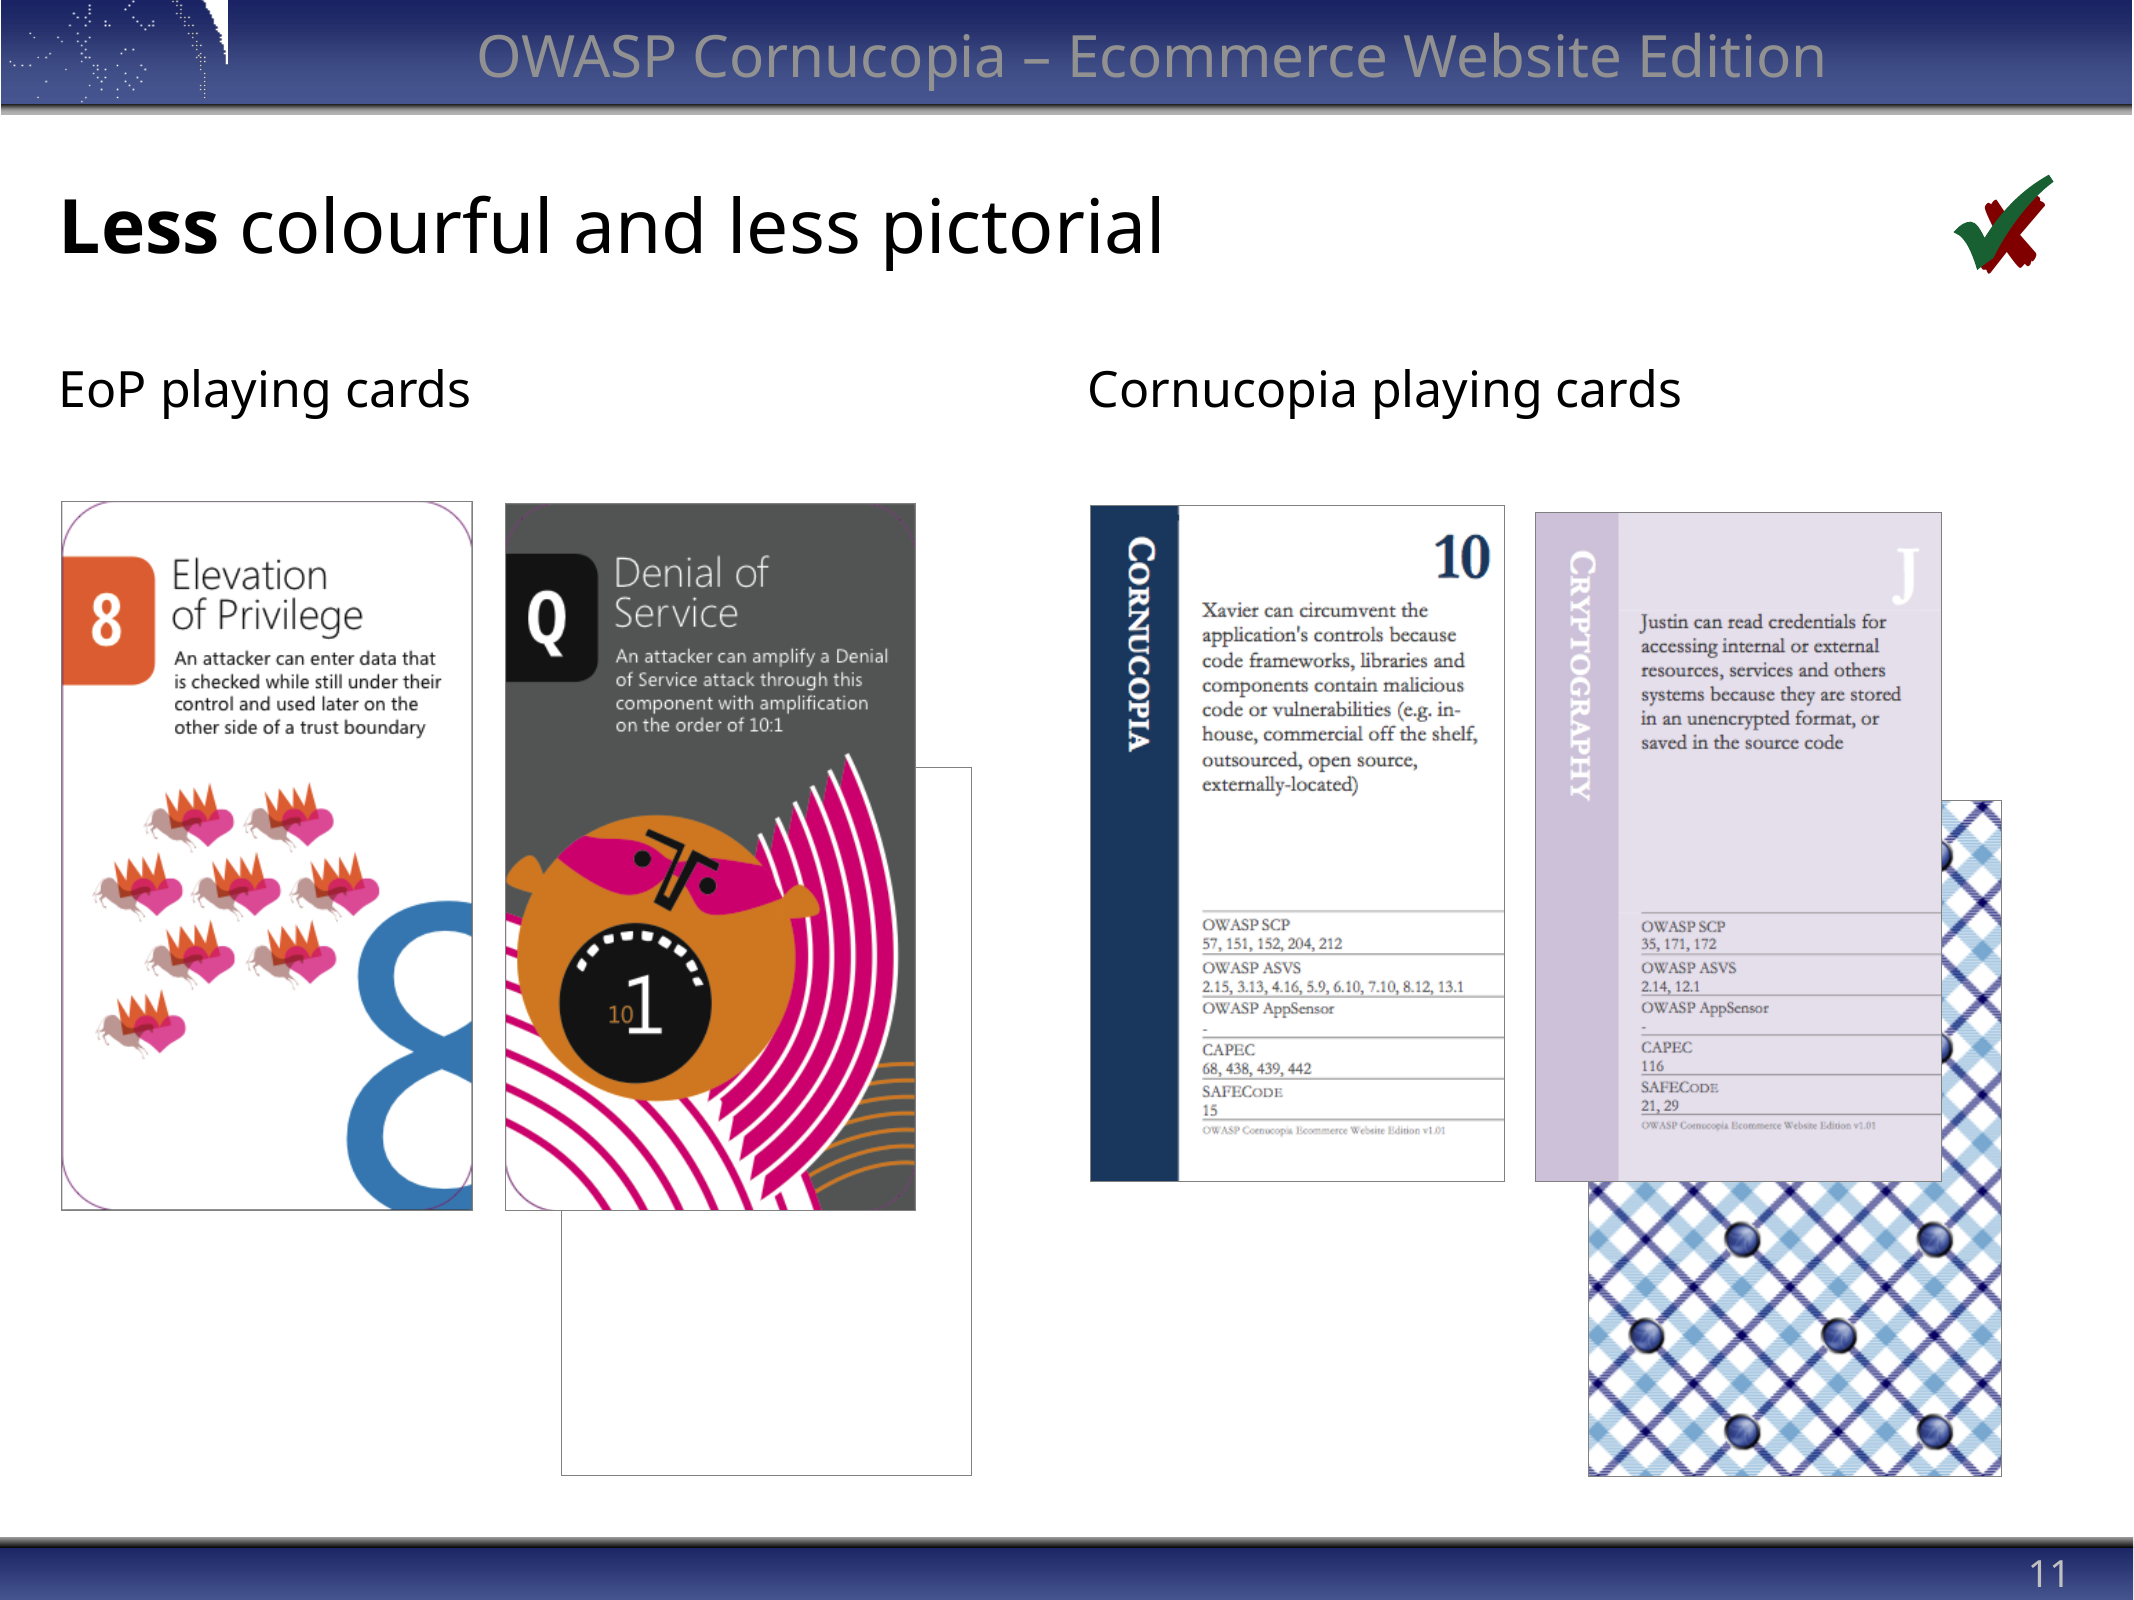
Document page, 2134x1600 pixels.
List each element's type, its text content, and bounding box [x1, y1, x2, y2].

list Cornucopia playing cards [1087, 354, 2068, 443]
picture [1090, 505, 1505, 1182]
picture [1535, 512, 2002, 1477]
list ü [1730, 177, 2061, 325]
picture [505, 503, 972, 1476]
picture [61, 501, 473, 1211]
title Less colourful and less pictorial [58, 124, 2126, 325]
list EoP playing cards [58, 354, 1039, 443]
